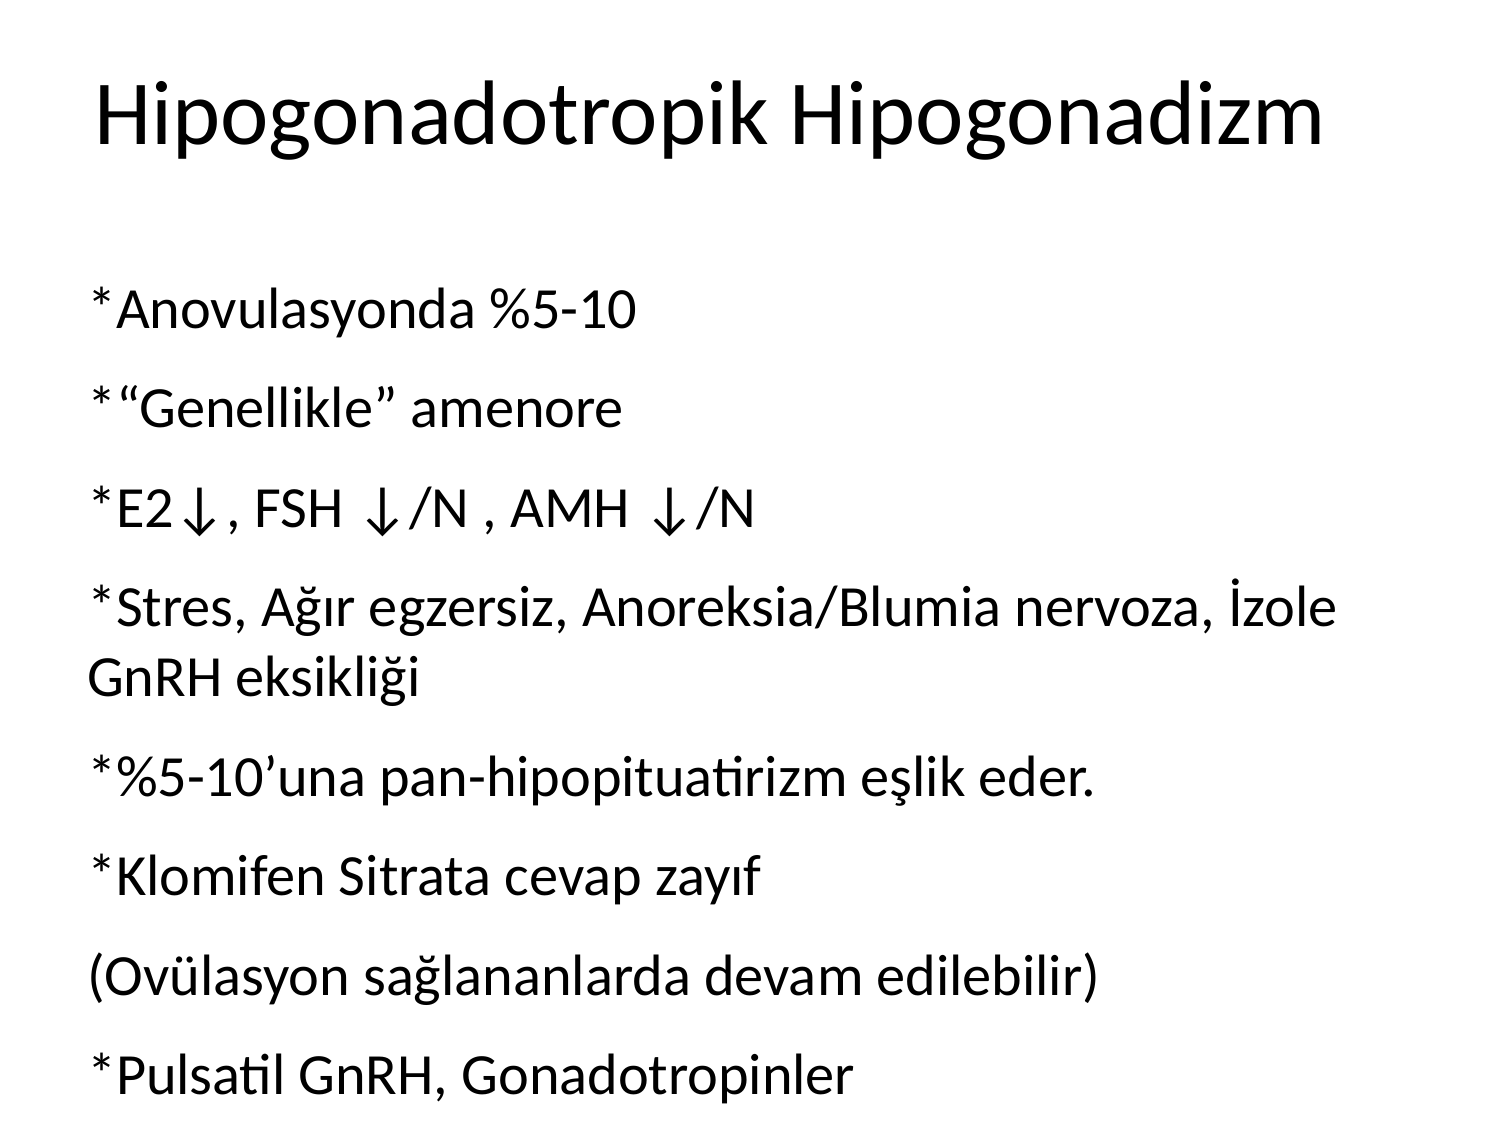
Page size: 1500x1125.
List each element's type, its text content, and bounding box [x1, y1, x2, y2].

list *Anovulasyonda %5-10 *“Genellikle” amenore *E2↓, FSH ↓/N , AMH ↓/N *Stres, Ağır egzersiz, Anoreksia/Blumia nervoza, İzole GnRH eksikliği *%5-10’una pan-hipopituatirizm eşlik eder. *Klomifen Sitrata cevap zayıf (Ovülasyon sağlananlarda devam edilebilir) *Pulsatil GnRH, Gonadotropinler [72, 262, 1423, 1125]
title Hipogonadotropik Hipogonadizm [75, 45, 1425, 233]
